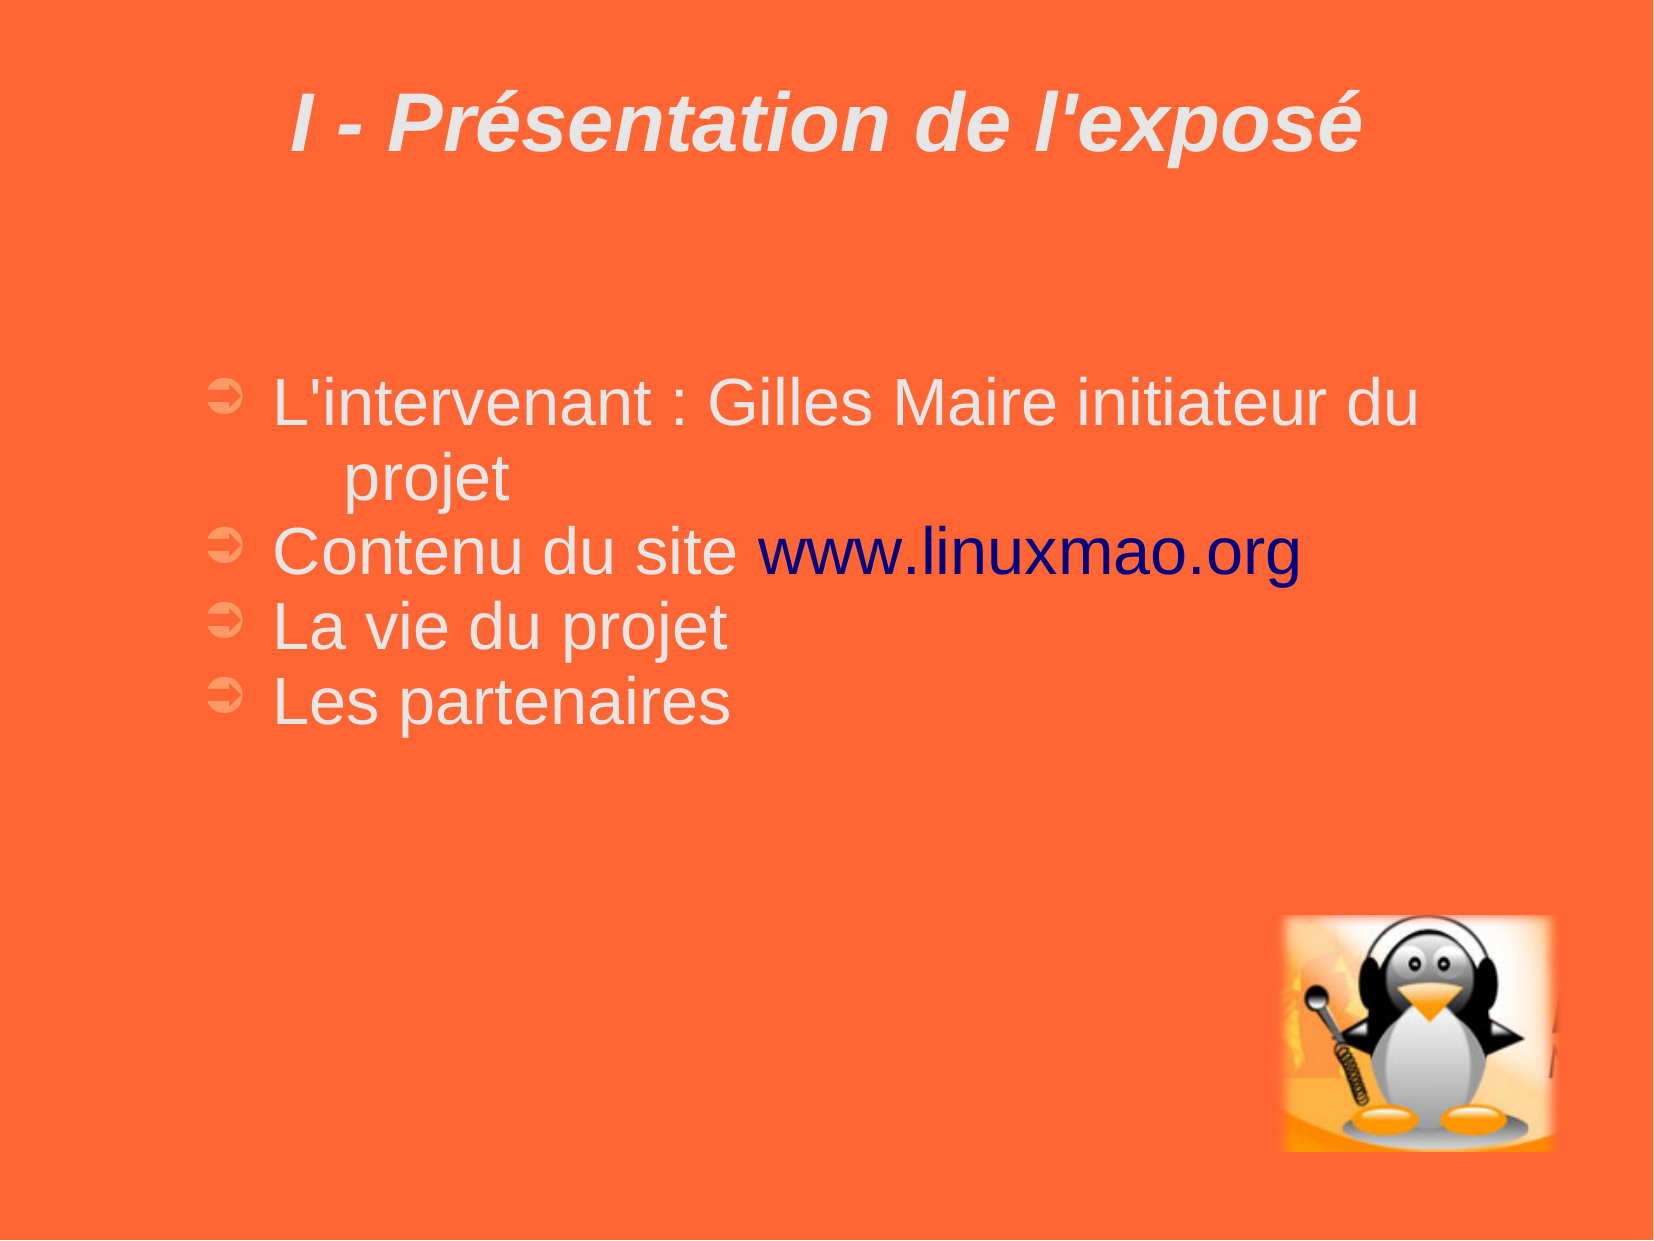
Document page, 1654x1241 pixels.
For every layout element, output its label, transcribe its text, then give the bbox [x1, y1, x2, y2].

picture [1272, 1147, 1565, 1152]
title I - Présentation de l'exposé [121, 19, 1534, 227]
list L'intervenant : Gilles Maire initiateur du projet Contenu du site www.linuxmao.org La vie du projet Les partenaires [178, 364, 1570, 1147]
